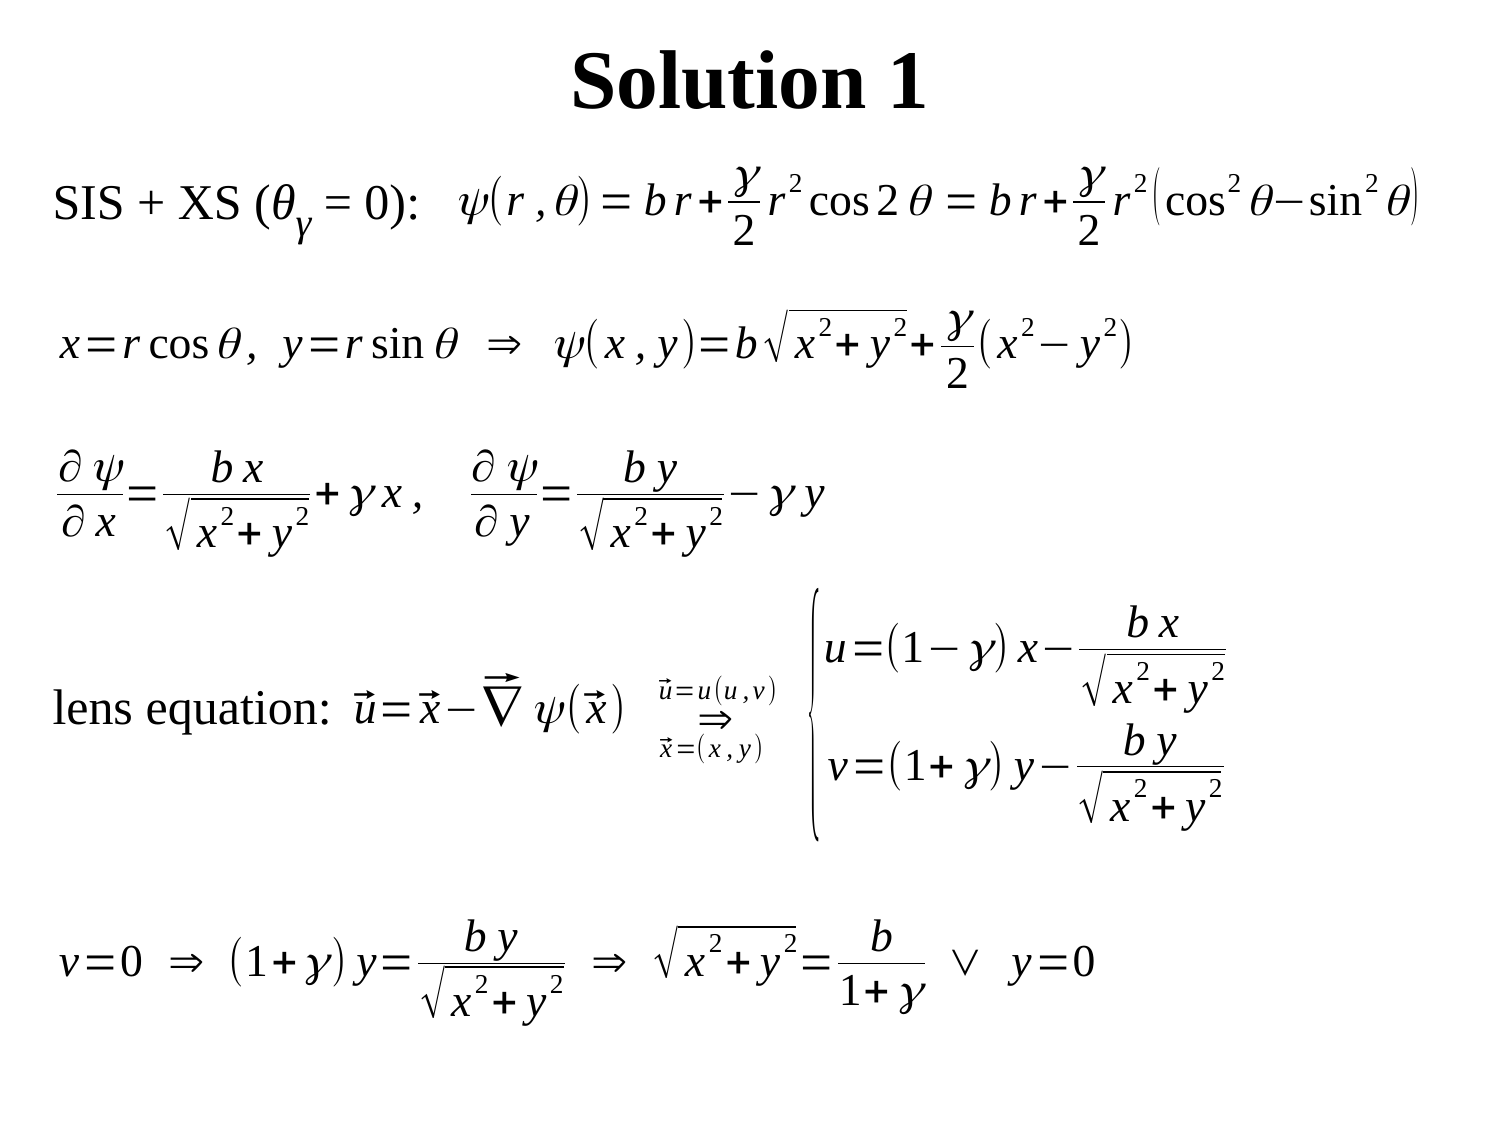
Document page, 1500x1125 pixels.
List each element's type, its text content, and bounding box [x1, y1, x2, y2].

title Solution 1 [75, 12, 1425, 138]
chart [346, 585, 1236, 843]
chart [49, 441, 834, 558]
list SIS + XS (θγ = 0): lens equation: [37, 162, 1438, 1063]
chart [49, 307, 1140, 399]
chart [51, 910, 1103, 1027]
chart [446, 165, 1425, 255]
